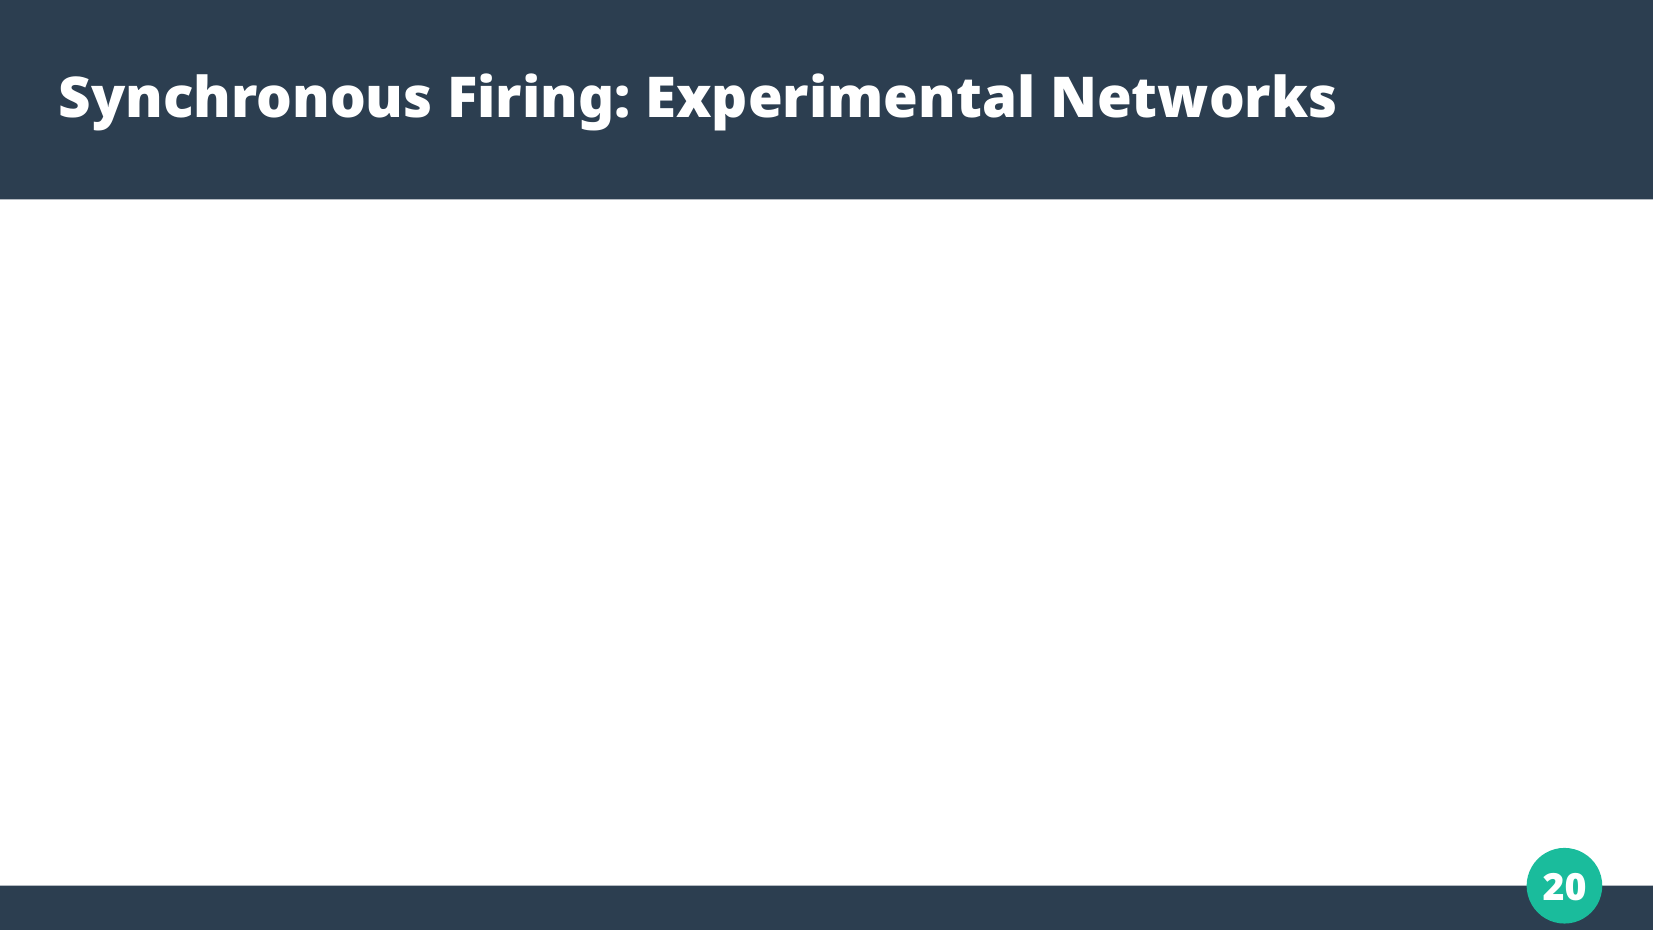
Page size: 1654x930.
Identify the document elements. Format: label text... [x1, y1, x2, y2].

title Synchronous Firing: Experimental Networks [58, 36, 1594, 156]
